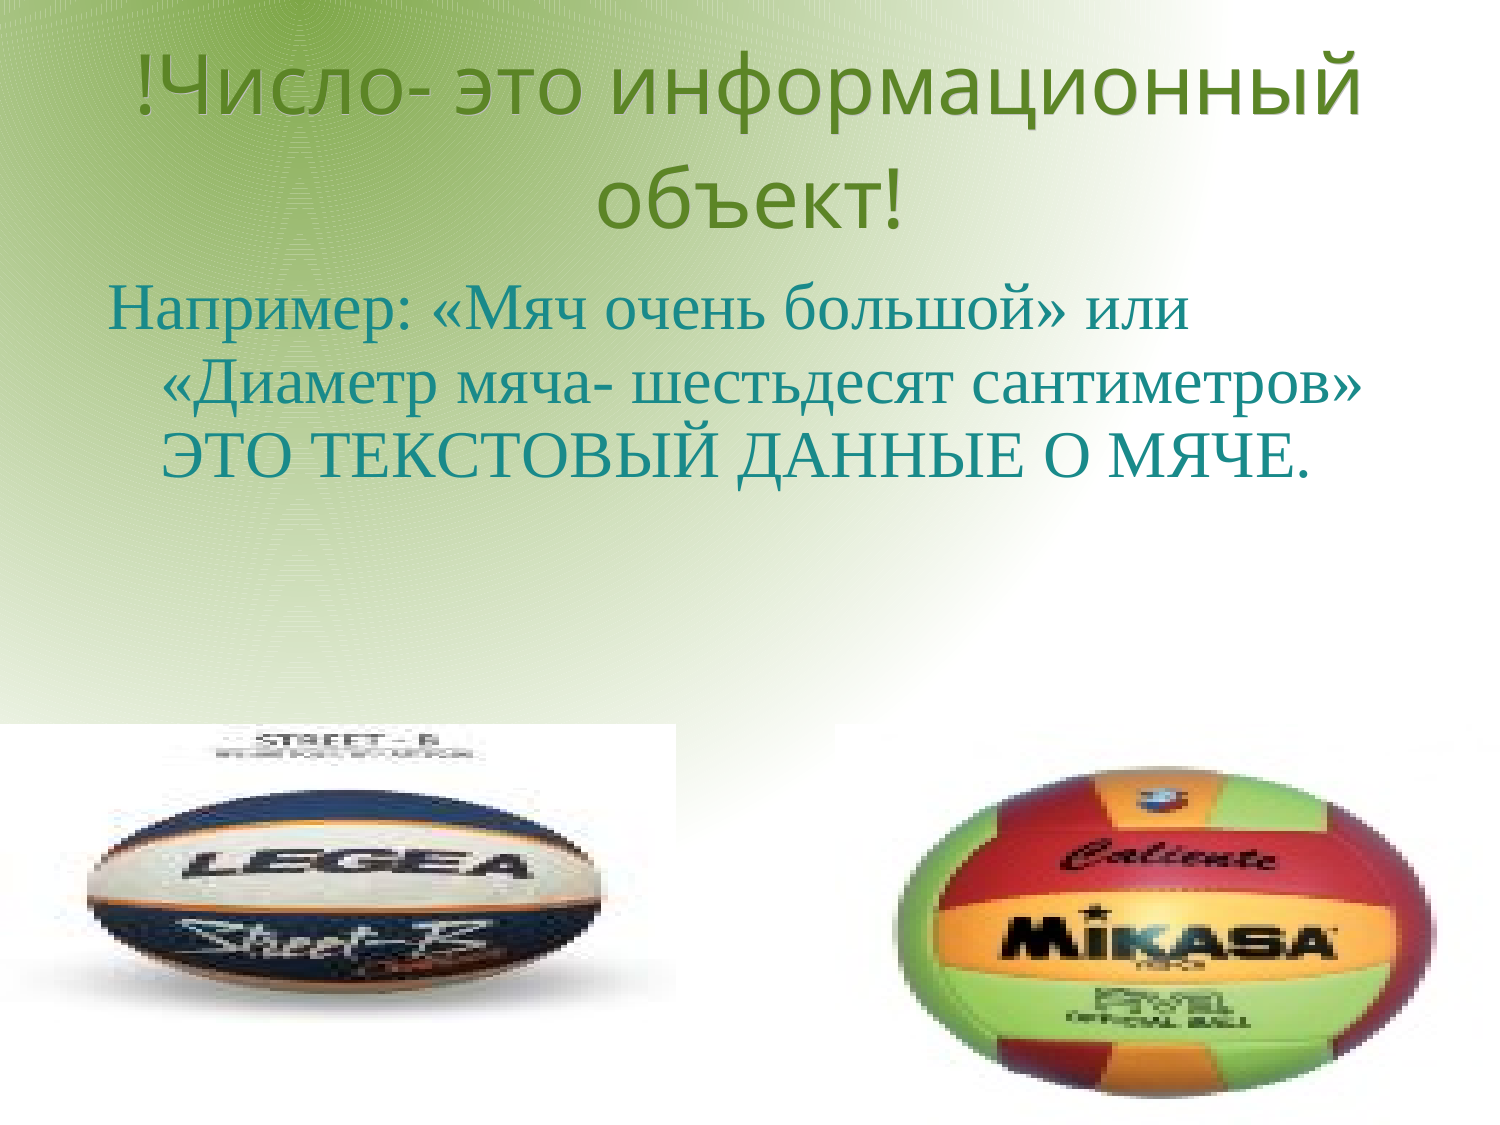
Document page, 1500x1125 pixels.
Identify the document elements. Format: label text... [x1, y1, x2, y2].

picture [835, 718, 1500, 1125]
picture [0, 724, 676, 1125]
title !Число- это информационный объект! [75, 31, 1426, 248]
list Например: «Мяч очень большой» или «Диаметр мяча- шестьдесят сантиметров» ЭТО ТЕКСТОВЫЙ ДАННЫЕ О МЯЧЕ. [75, 262, 1426, 1006]
